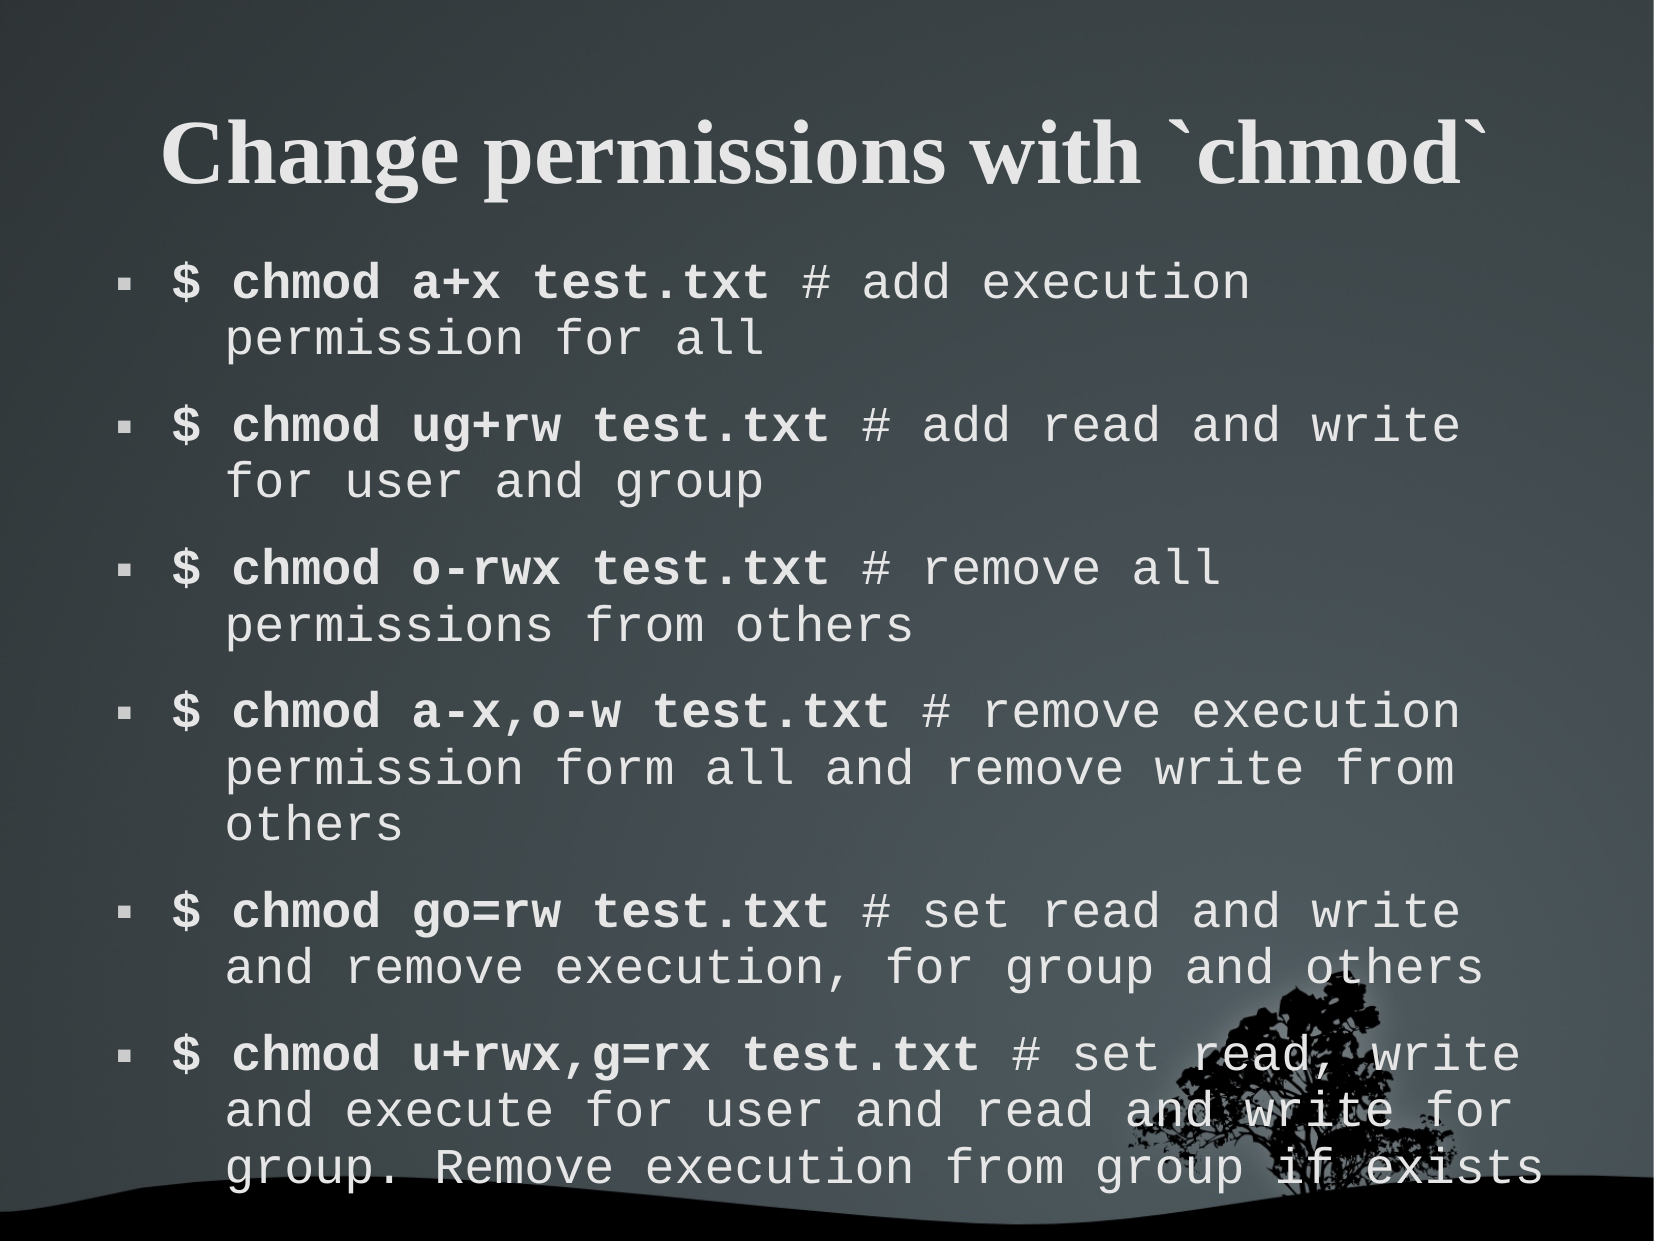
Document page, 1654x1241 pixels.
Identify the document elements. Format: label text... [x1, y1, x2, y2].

title Change permissions with `chmod` [82, 49, 1571, 257]
picture [0, 0, 1654, 1241]
list $ chmod a+x test.txt # add execution permission for all $ chmod ug+rw test.txt # add read and write for user and group $ chmod o-rwx test.txt # remove all permissions from others $ chmod a-x,o-w test.txt # remove execution permission form all and remove write from others $ chmod go=rw test.txt # set read and write and remove execution, for group and others $ chmod u+rwx,g=rx test.txt # set read, write and execute for user and read and write for group. Remove execution from group if exists [82, 257, 1571, 1220]
